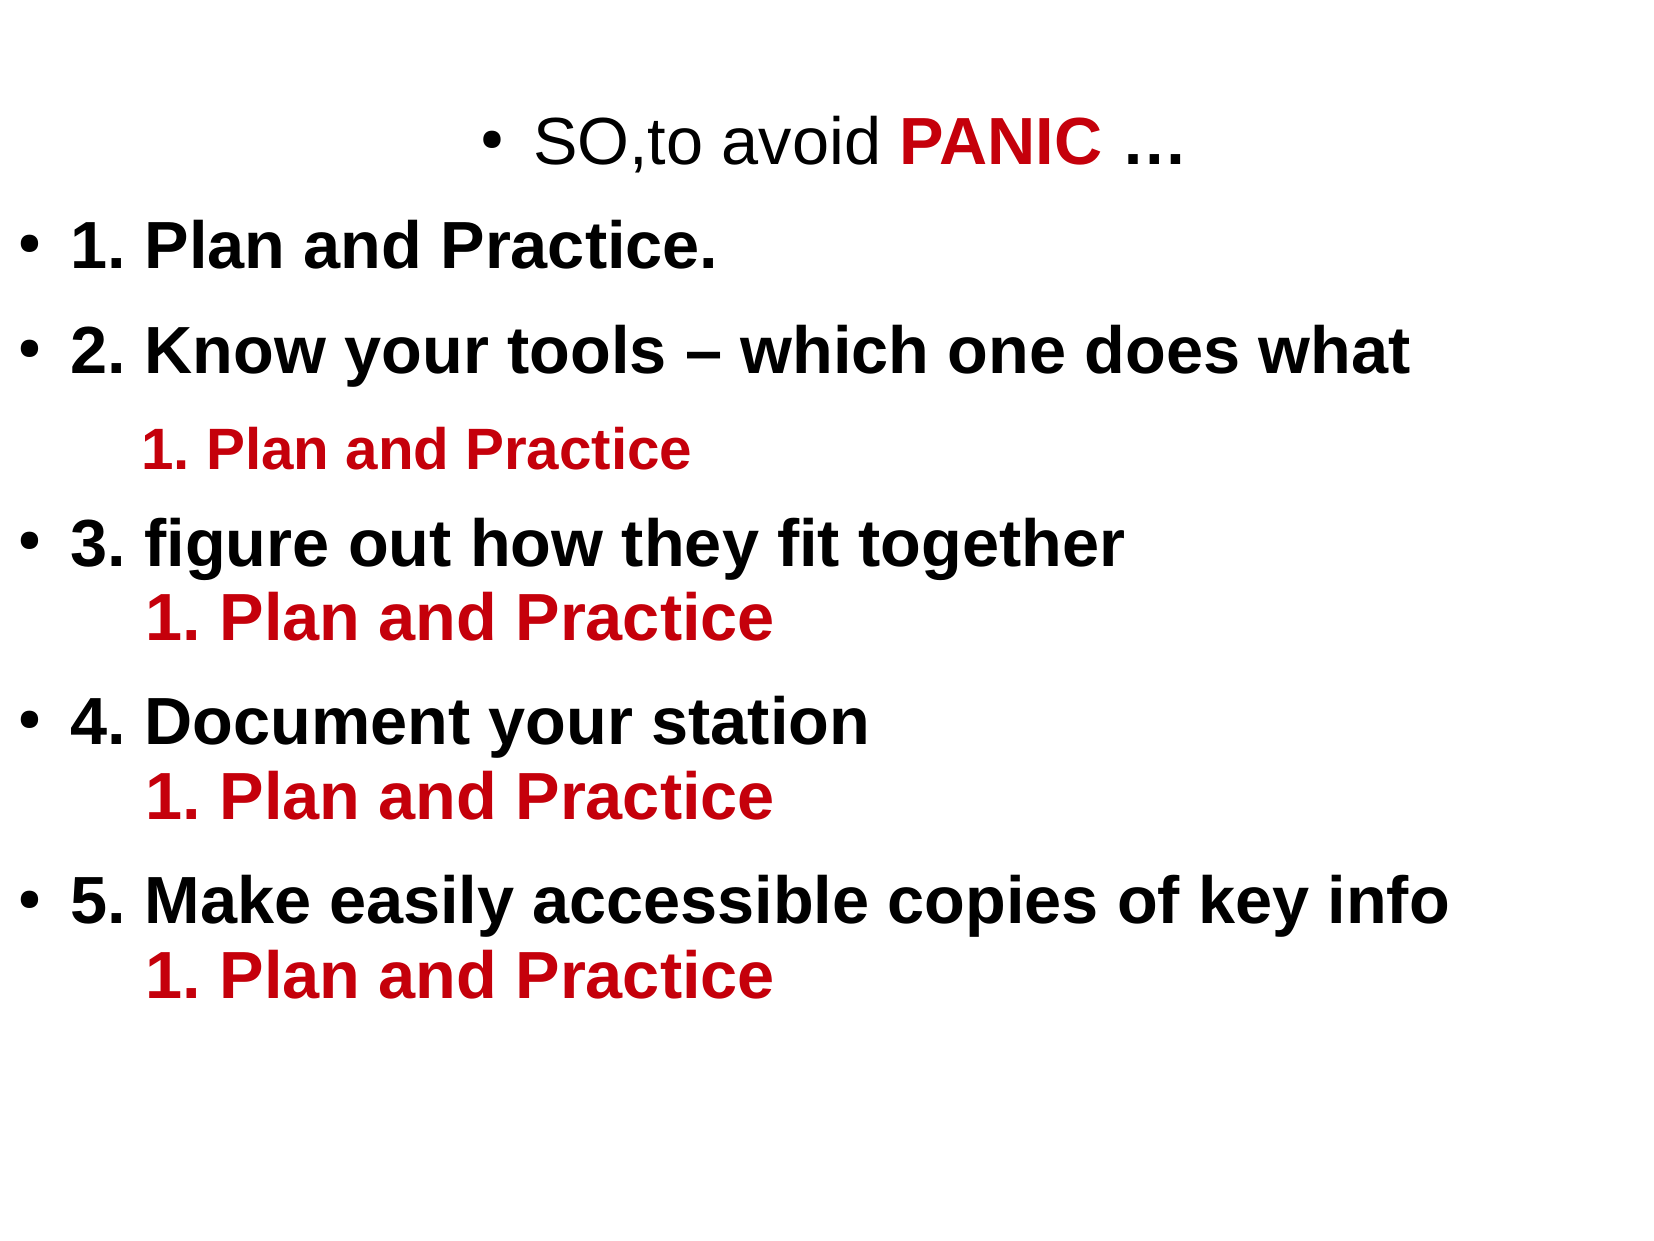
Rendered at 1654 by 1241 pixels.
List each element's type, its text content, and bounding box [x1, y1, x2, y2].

list SO,to avoid PANIC … 1. Plan and Practice. 2. Know your tools – which one does what 1. Plan and Practice 3. figure out how they fit together 1. Plan and Practice 4. Document your station 1. Plan and Practice 5. Make easily accessible copies of key info 1. Plan and Practice [0, 0, 1651, 1241]
